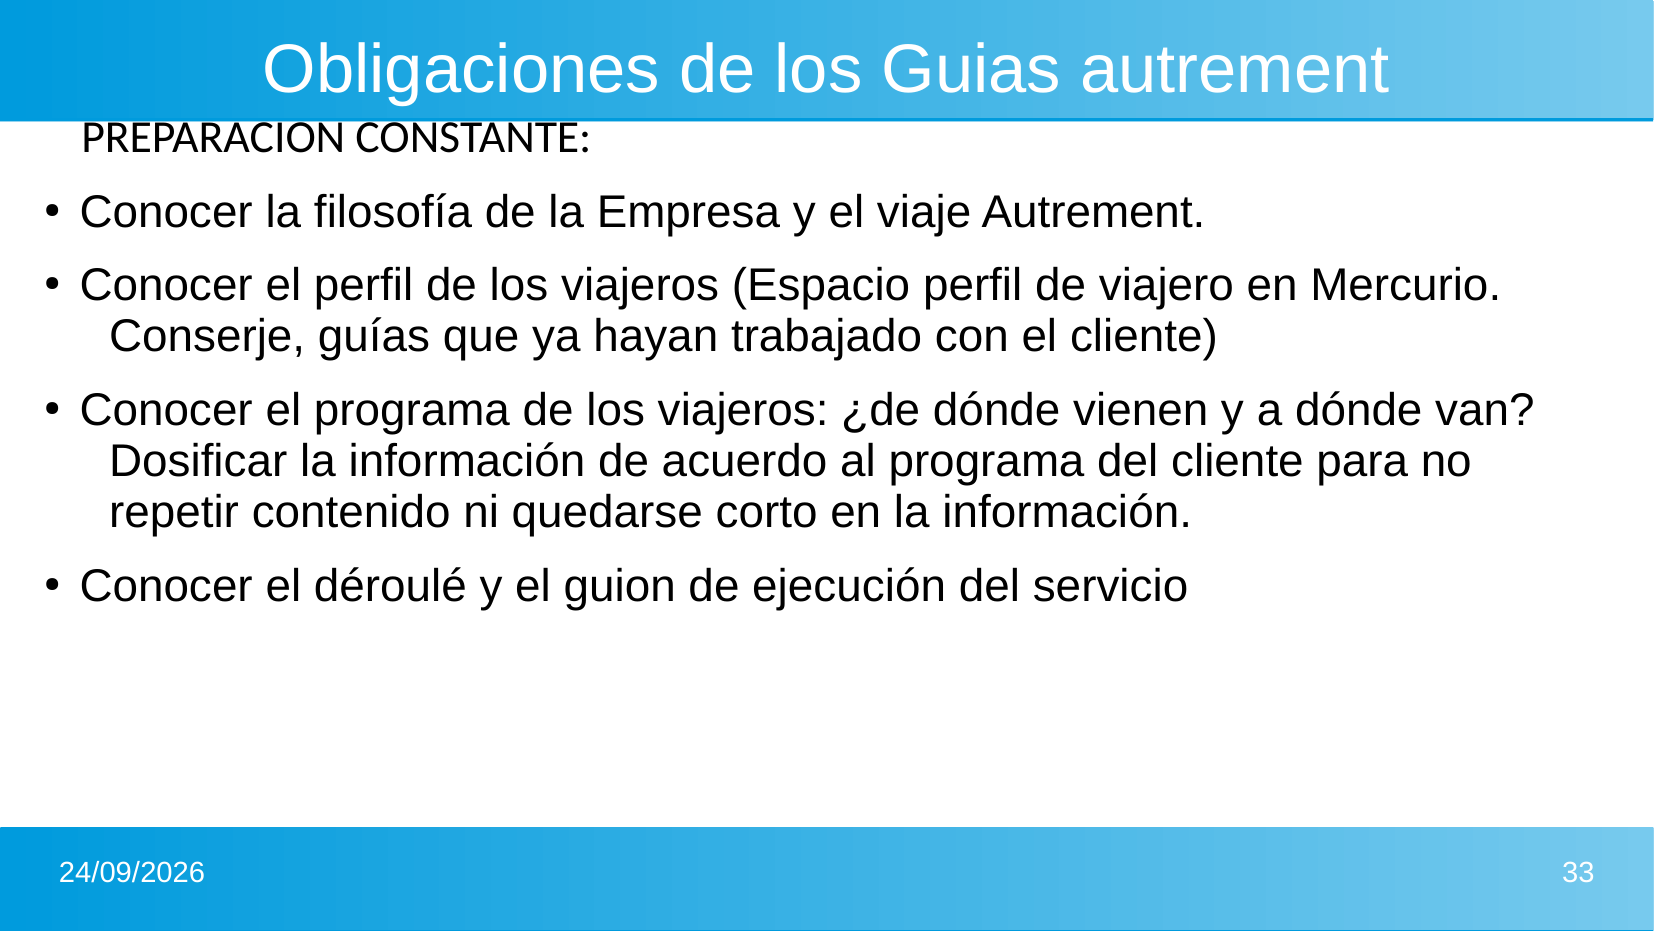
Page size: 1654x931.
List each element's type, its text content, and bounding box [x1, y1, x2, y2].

list PREPARACION CONSTANTE: Conocer la filosofía de la Empresa y el viaje Autrement. Conocer el perfil de los viajeros (Espacio perfil de viajero en Mercurio. Conserje, guías que ya hayan trabajado con el cliente) Conocer el programa de los viajeros: ¿de dónde vienen y a dónde van? Dosificar la información de acuerdo al programa del cliente para no repetir contenido ni quedarse corto en la información. Conocer el déroulé y el guion de ejecución del servicio [29, 118, 1565, 798]
title Obligaciones de los Guias autrement [58, 29, 1595, 108]
